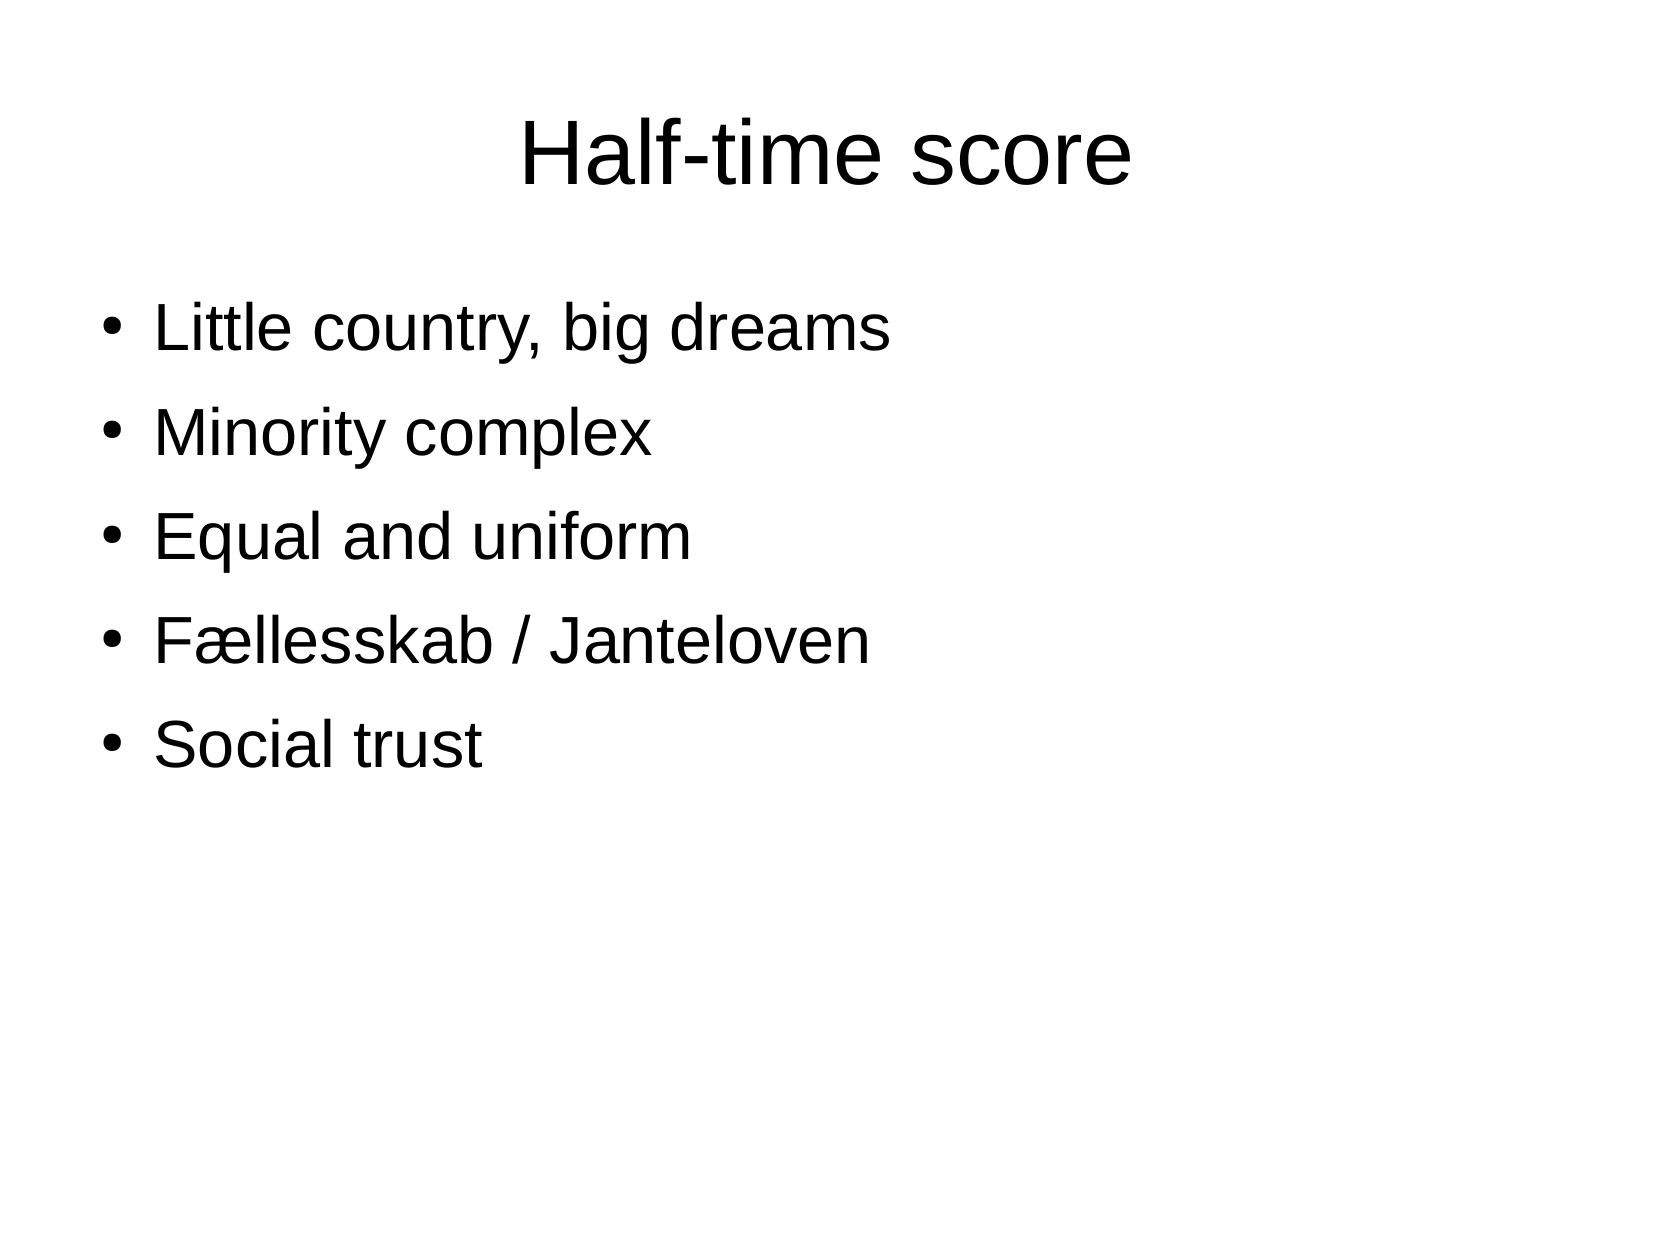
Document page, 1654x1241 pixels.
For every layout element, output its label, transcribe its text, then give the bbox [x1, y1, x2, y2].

title Half-time score [82, 49, 1571, 257]
list Little country, big dreams Minority complex Equal and uniform Fællesskab / Janteloven Social trust [82, 290, 1571, 1010]
